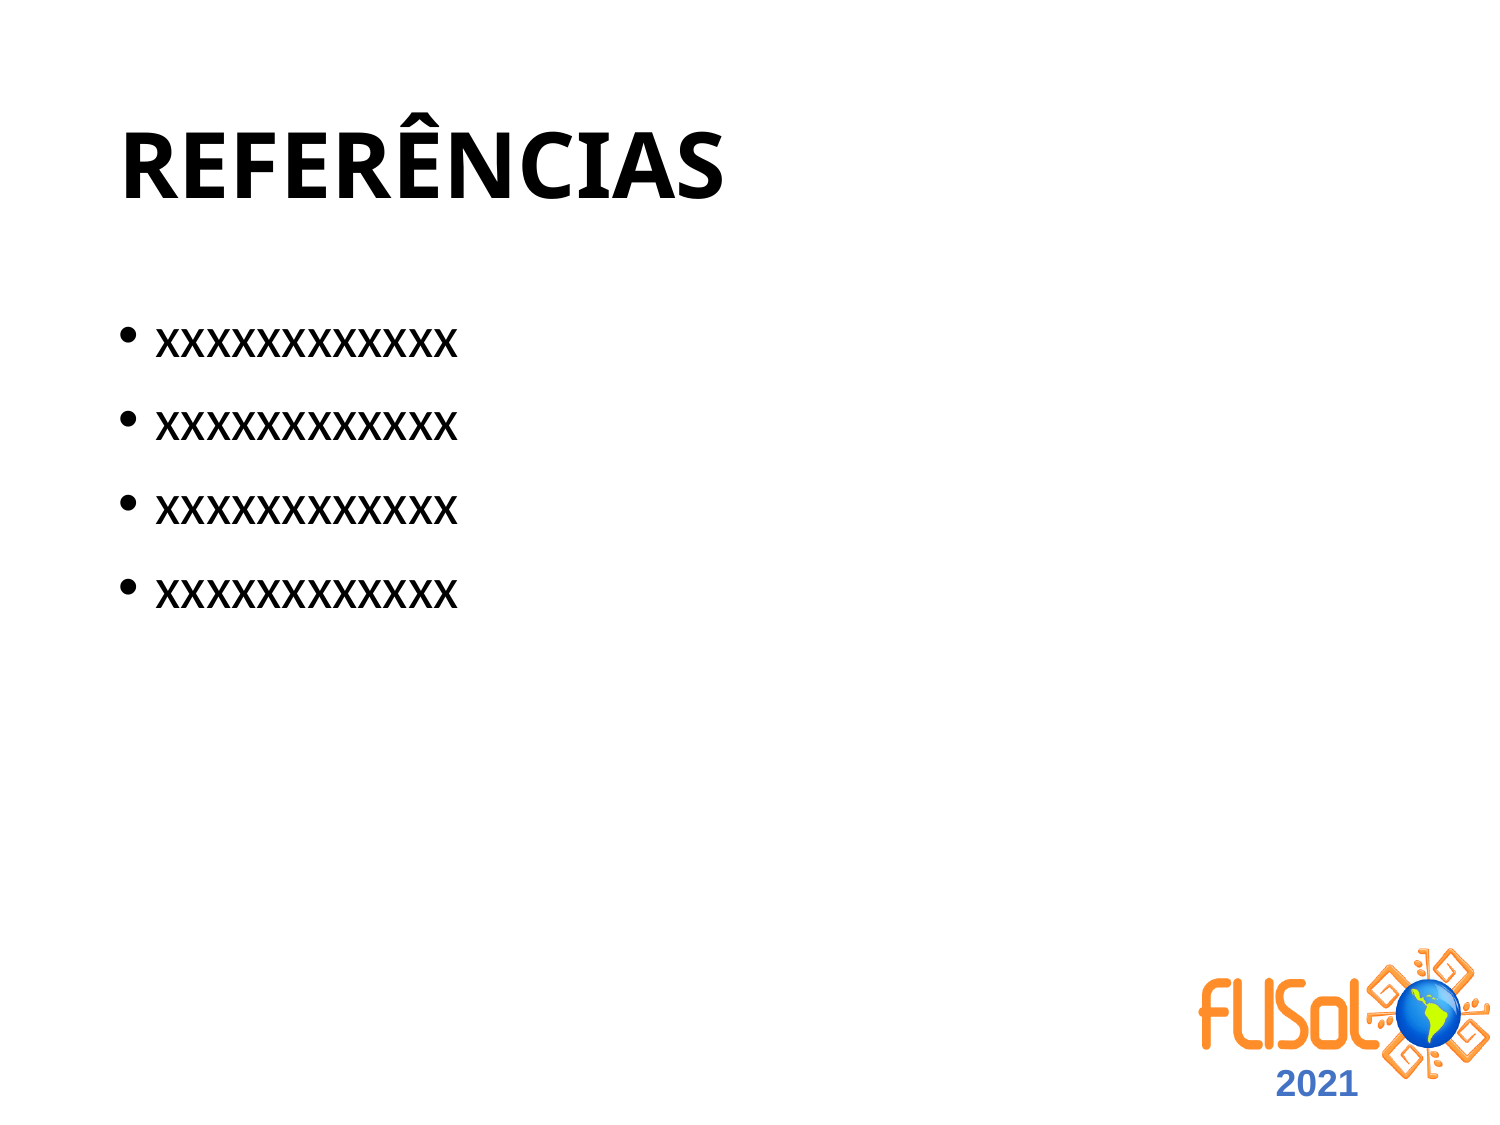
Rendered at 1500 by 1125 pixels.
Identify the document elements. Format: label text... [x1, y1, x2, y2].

list xxxxxxxxxxxx xxxxxxxxxxxx xxxxxxxxxxxx xxxxxxxxxxxx [103, 299, 1397, 1014]
title REFERÊNCIAS [103, 59, 1397, 278]
